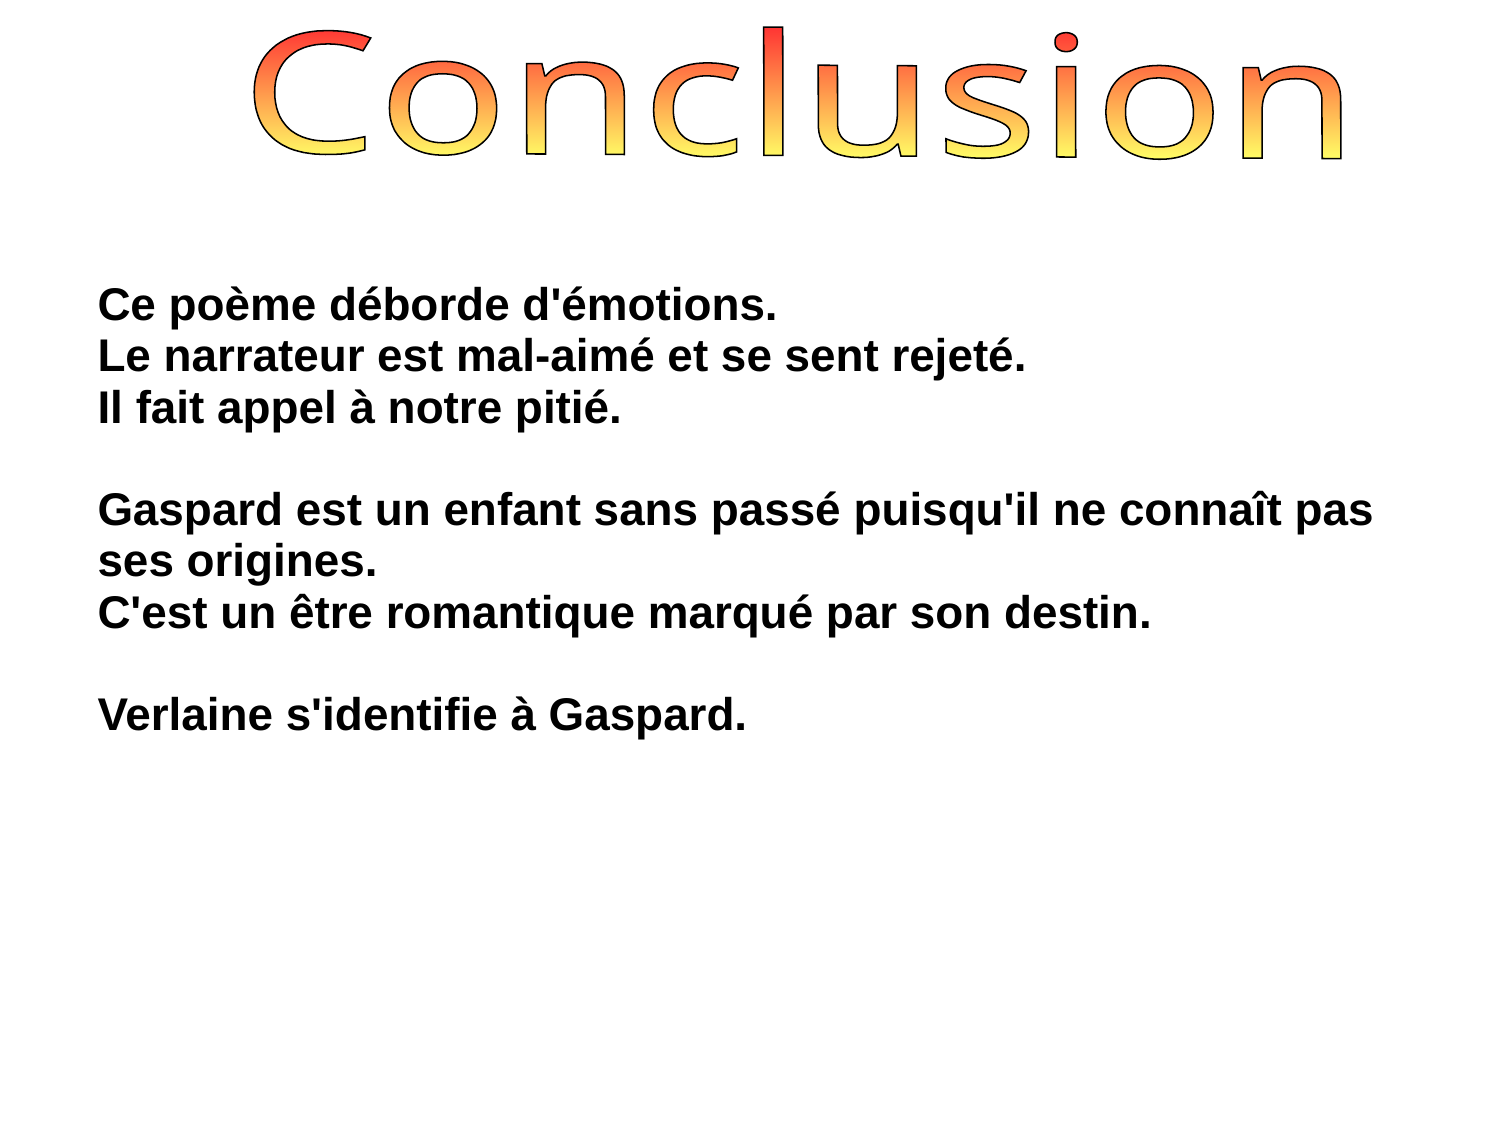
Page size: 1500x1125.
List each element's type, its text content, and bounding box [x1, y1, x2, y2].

text_box Conclusion [945, 64, 1029, 159]
text_box Conclusion [1105, 65, 1214, 160]
text_box Ce poème déborde d'émotions. Le narrateur est mal-aimé et se sent rejeté. Il fait appel à notre pitié. Gaspard est un enfant sans passé puisqu'il ne connaît pas ses origines. C'est un être romantique marqué par son destin. Verlaine s'identifie à Gaspard. [82, 271, 1477, 1071]
text_box Conclusion [526, 62, 625, 155]
text_box Conclusion [763, 27, 783, 156]
text_box Conclusion [1243, 66, 1341, 159]
text_box Conclusion [389, 61, 497, 156]
text_box Conclusion [1055, 32, 1078, 52]
text_box Conclusion [254, 30, 371, 155]
text_box Conclusion [653, 62, 739, 157]
text_box Conclusion [1056, 66, 1076, 158]
text_box Conclusion [818, 65, 917, 158]
